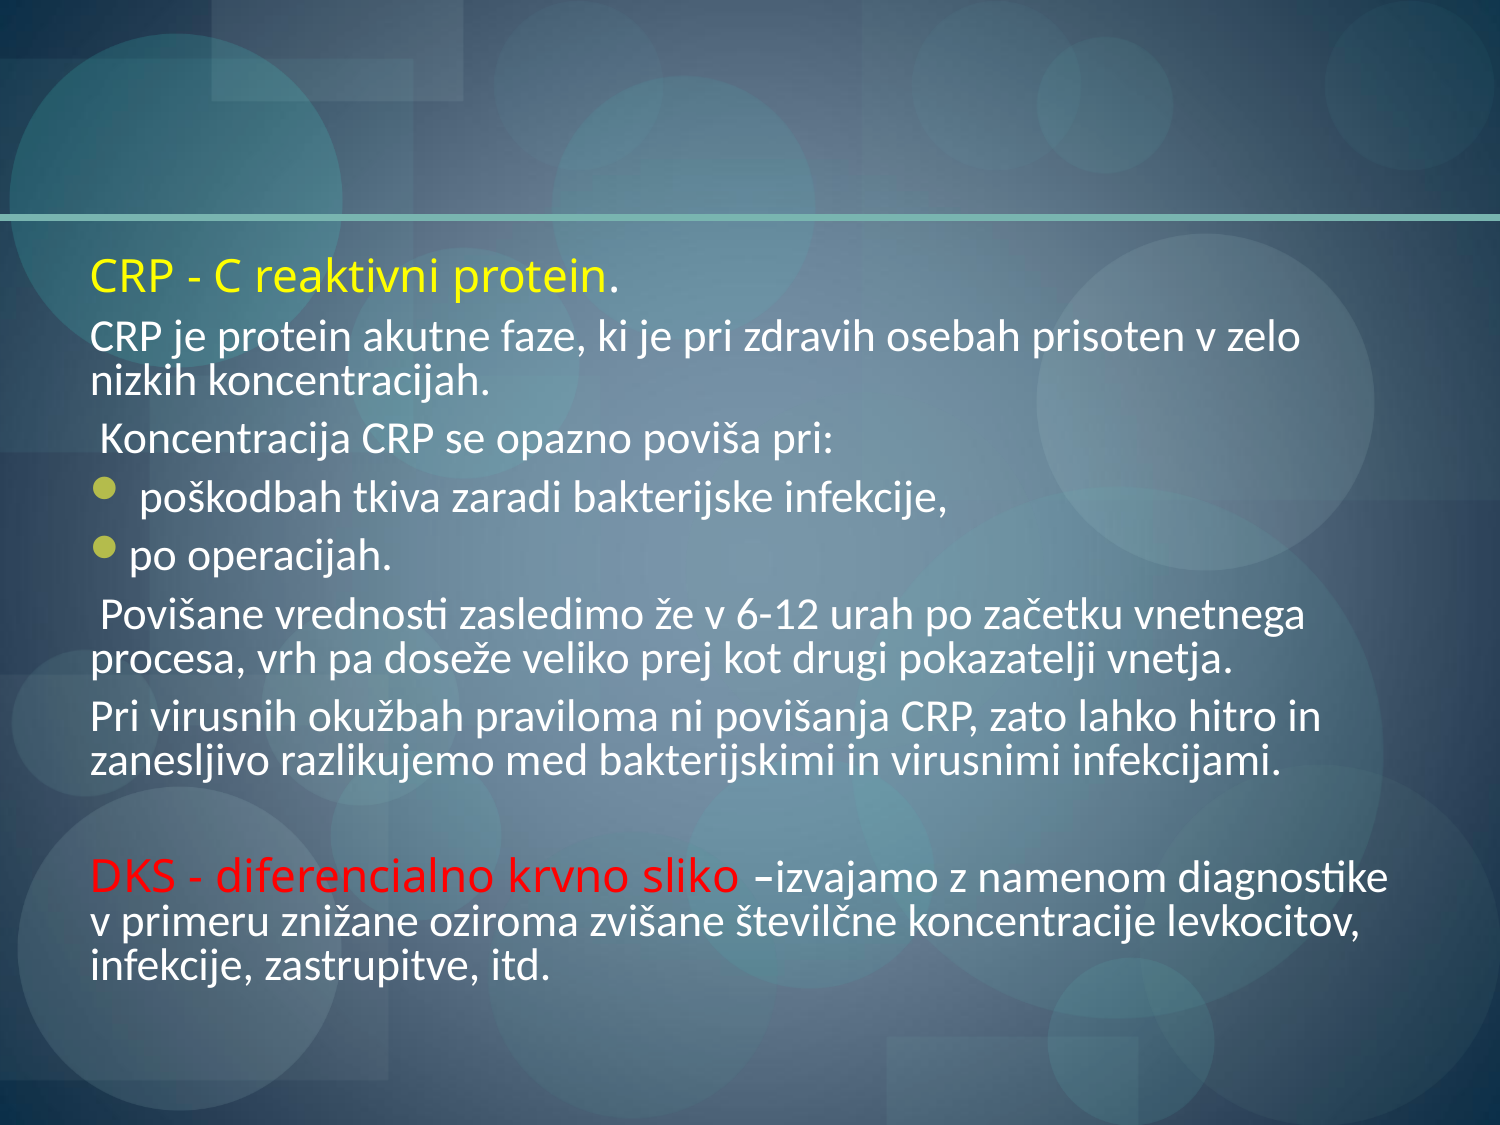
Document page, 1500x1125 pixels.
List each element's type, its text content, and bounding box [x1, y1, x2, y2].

picture [0, 0, 1500, 1125]
text_box CRP - C reaktivni protein. CRP je protein akutne faze, ki je pri zdravih osebah prisoten v zelo nizkih koncentracijah. Koncentracija CRP se opazno poviša pri: poškodbah tkiva zaradi bakterijske infekcije, po operacijah. Povišane vrednosti zasledimo že v 6-12 urah po začetku vnetnega procesa, vrh pa doseže veliko prej kot drugi pokazatelji vnetja. Pri virusnih okužbah praviloma ni povišanja CRP, zato lahko hitro in zanesljivo razlikujemo med bakterijskimi in virusnimi infekcijami. DKS - diferencialno krvno sliko –izvajamo z namenom diagnostike v primeru znižane oziroma zvišane številčne koncentracije levkocitov, infekcije, zastrupitve, itd. [74, 249, 1425, 1056]
